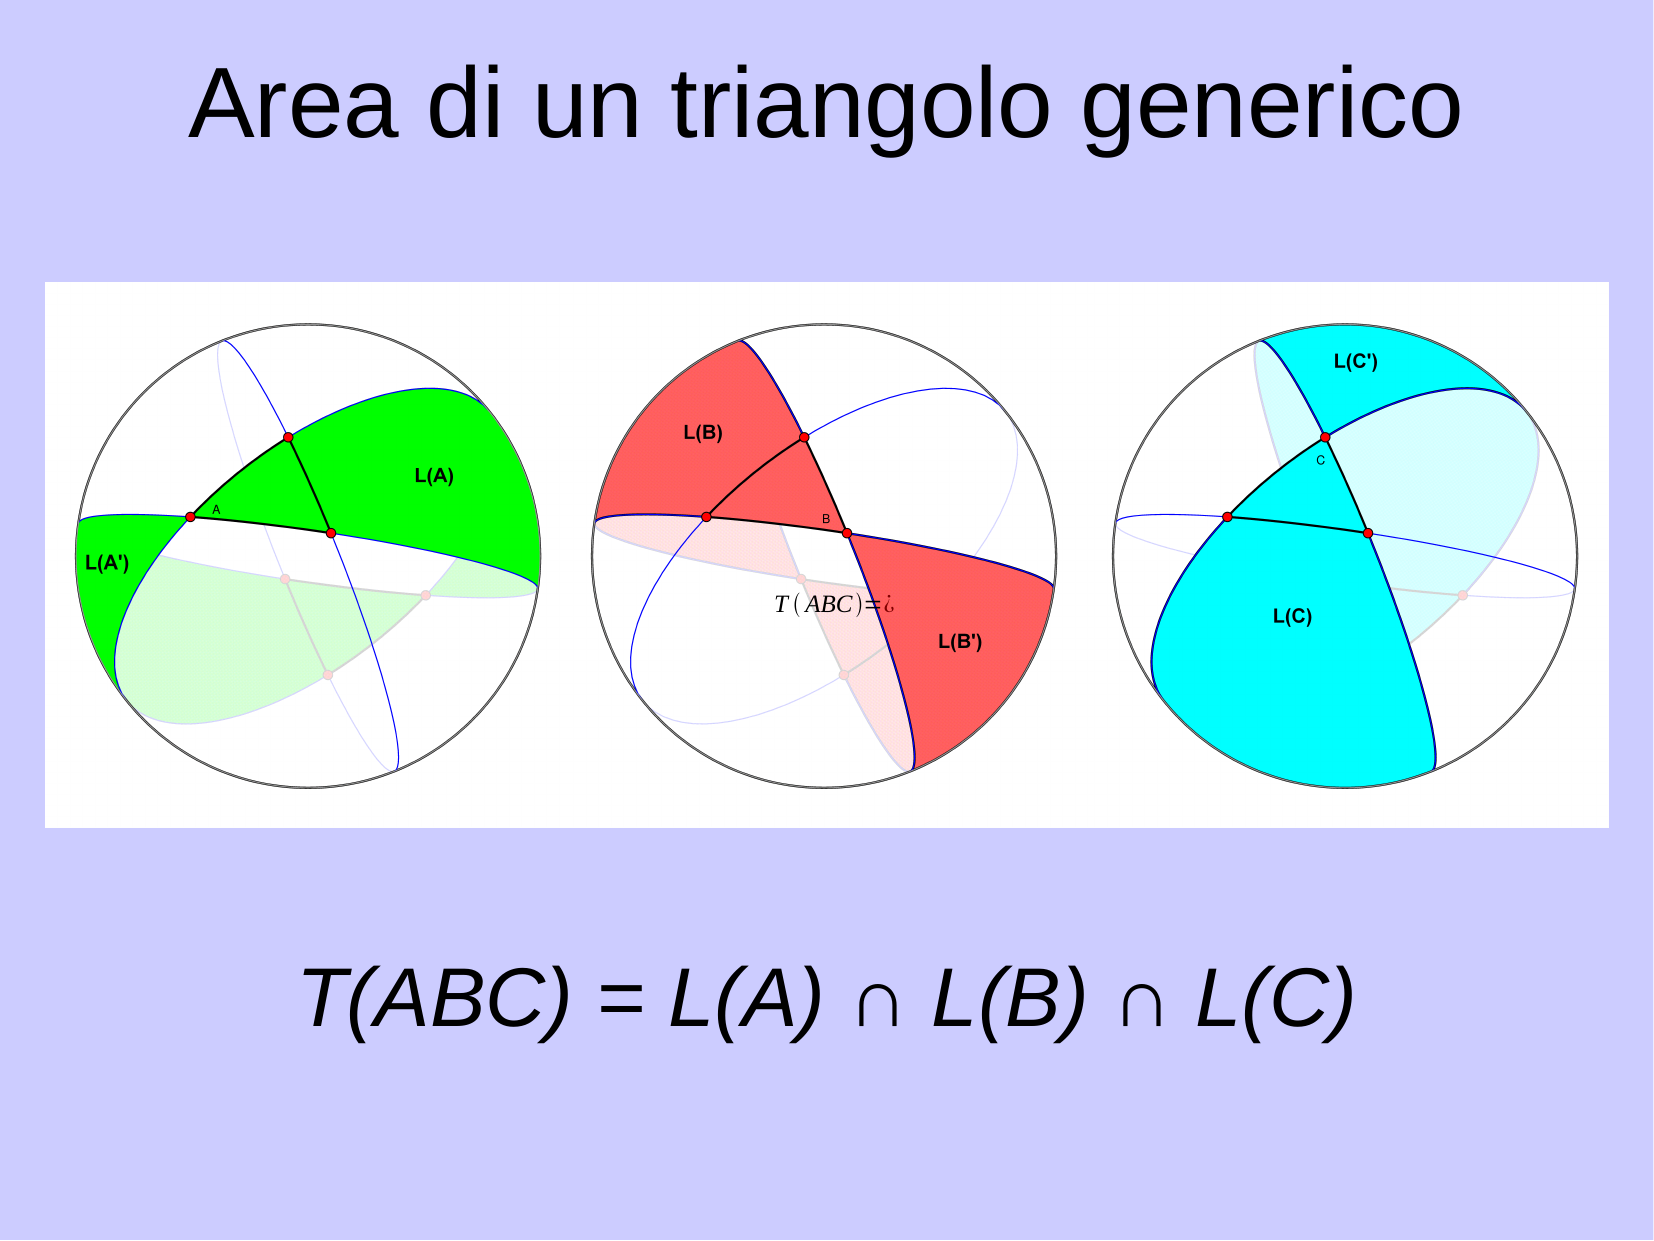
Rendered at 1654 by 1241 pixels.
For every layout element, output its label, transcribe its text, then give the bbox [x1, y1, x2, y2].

picture [45, 282, 1609, 828]
chart [767, 590, 901, 620]
text_box T(ABC) = L(A) ∩ L(B) ∩ L(C) [281, 943, 1373, 1052]
text_box Area di un triangolo generico [124, 0, 1530, 207]
